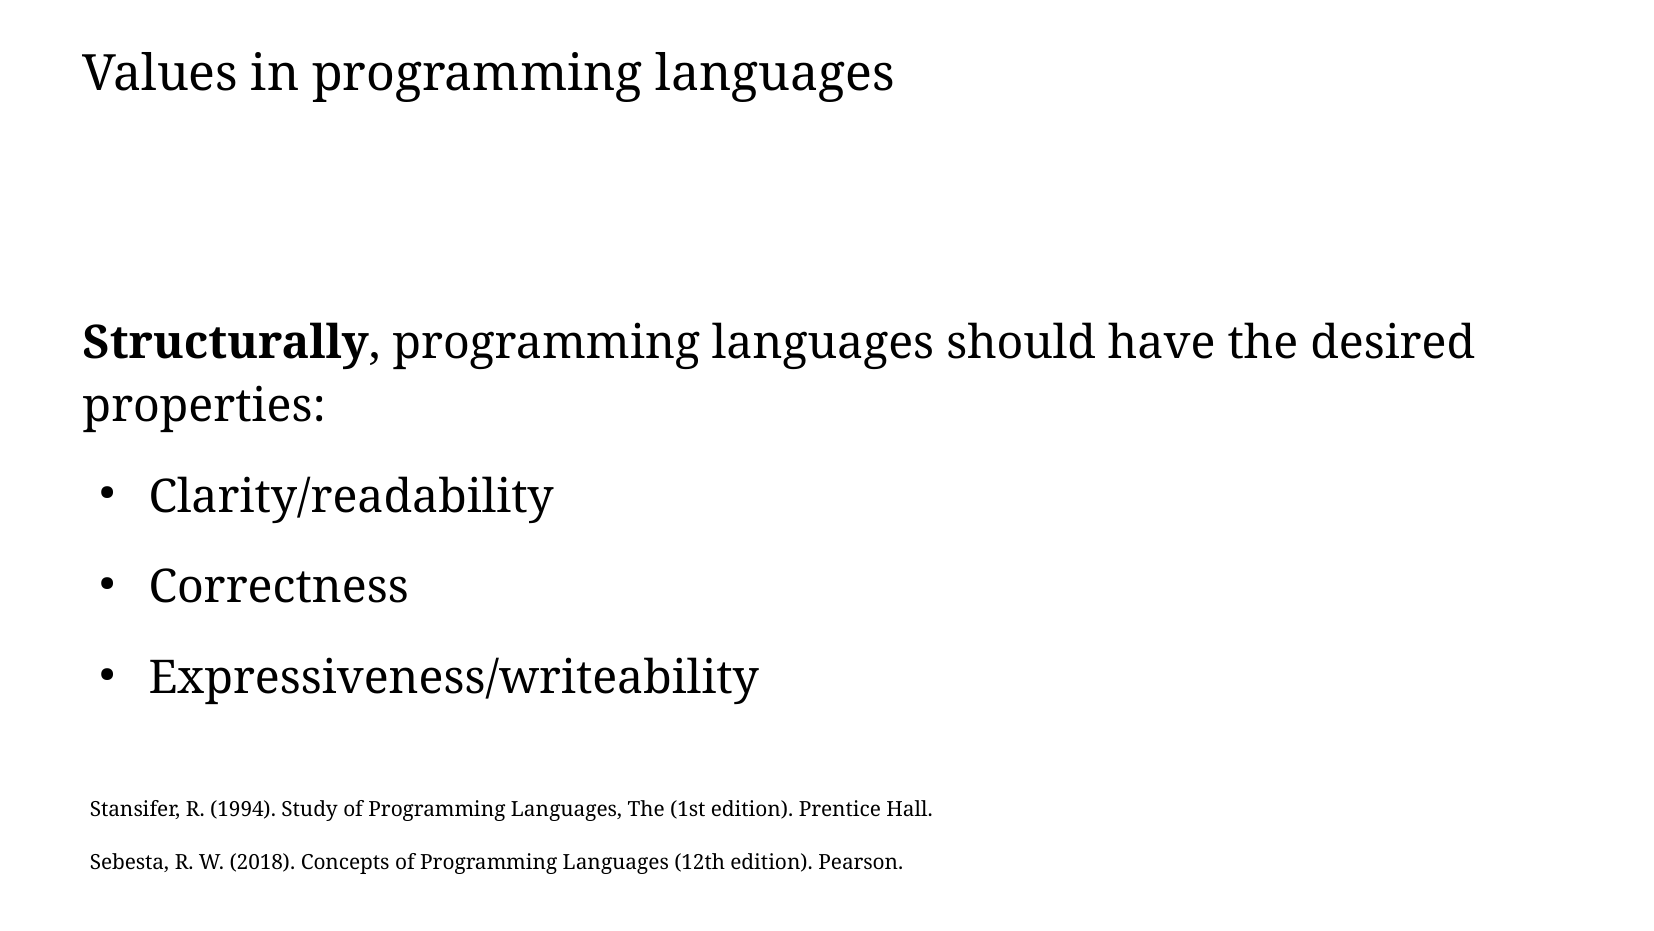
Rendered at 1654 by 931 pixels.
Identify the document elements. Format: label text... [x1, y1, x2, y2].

list Structurally, programming languages should have the desired properties: Clarity/readability Correctness Expressiveness/writeability [82, 217, 1571, 713]
title Values in programming languages [82, 37, 1571, 193]
text_box Stansifer, R. (1994). Study of Programming Languages, The (1st edition). Prentice Hall. Sebesta, R. W. (2018). Concepts of Programming Languages (12th edition). Pearson. [75, 786, 1163, 884]
